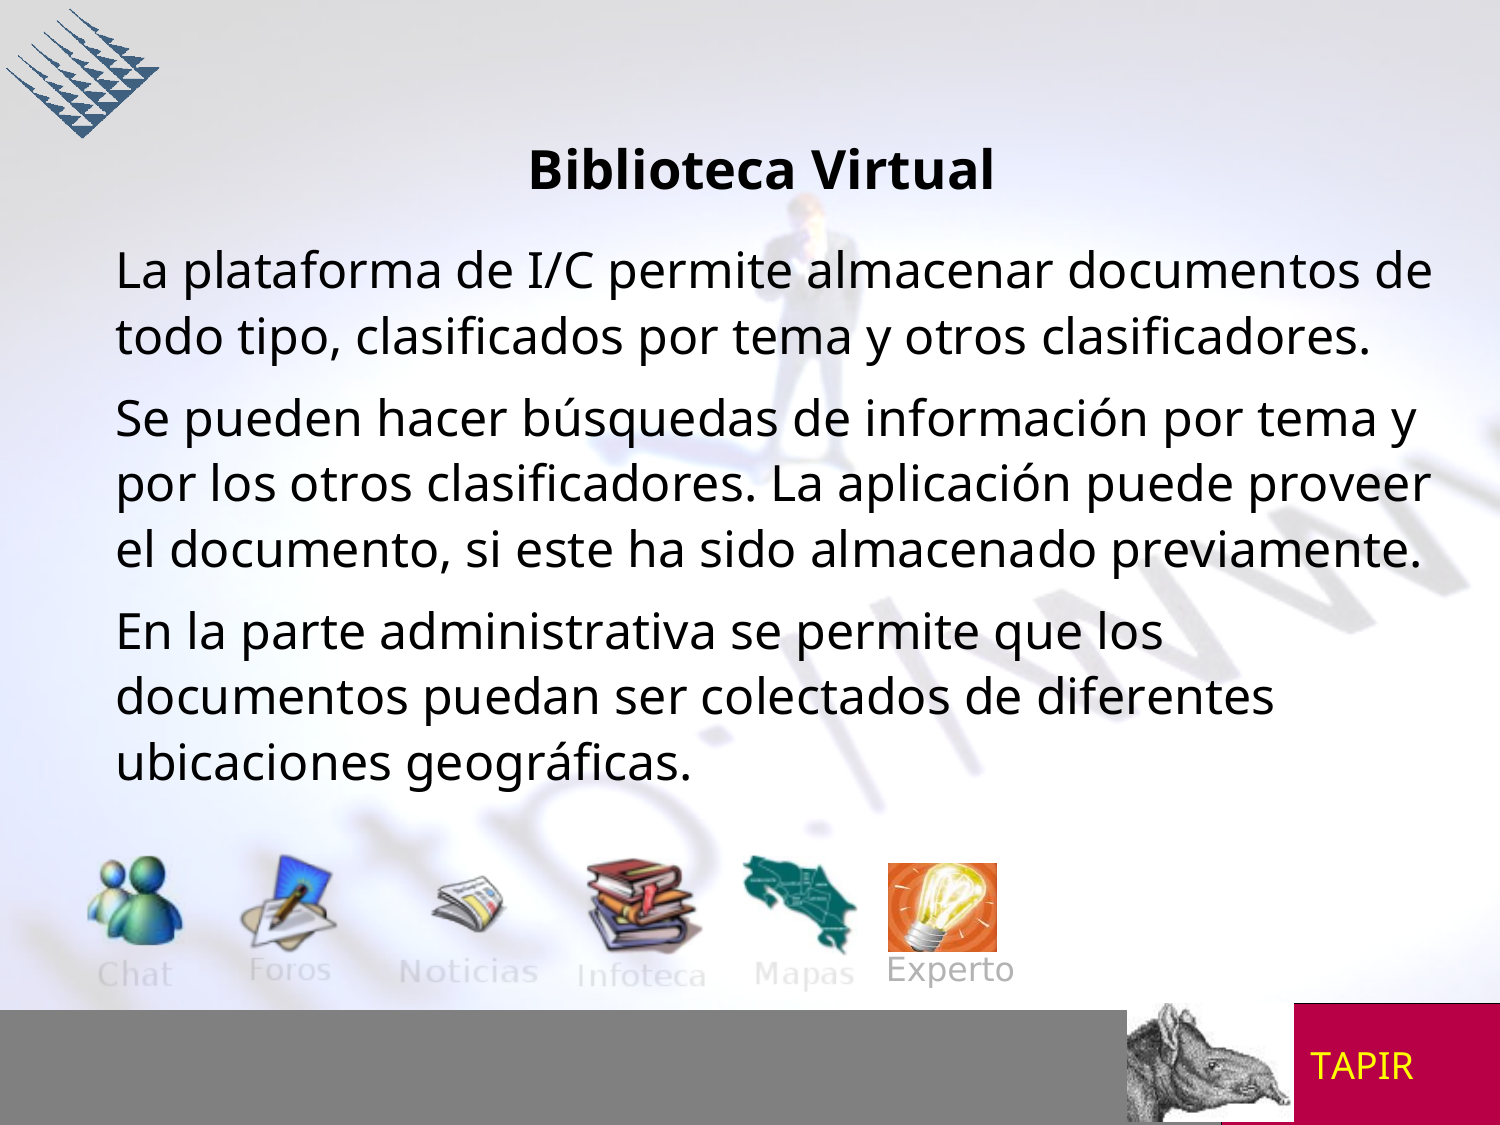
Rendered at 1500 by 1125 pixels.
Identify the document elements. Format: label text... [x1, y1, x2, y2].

picture [564, 851, 719, 1000]
list La plataforma de I/C permite almacenar documentos de todo tipo, clasificados por tema y otros clasificadores. Se pueden hacer búsquedas de información por tema y por los otros clasificadores. La aplicación puede proveer el documento, si este ha sido almacenado previamente. En la parte administrativa se permite que los documentos puedan ser colectados de diferentes ubicaciones geográficas. [59, 236, 1460, 920]
title Biblioteca Virtual [62, 45, 1463, 293]
picture [59, 840, 361, 1003]
text_box TAPIR [1221, 1003, 1500, 1125]
picture [888, 863, 997, 952]
picture [1127, 1003, 1294, 1123]
picture [0, 0, 163, 144]
text_box Experto [885, 951, 1034, 991]
picture [382, 851, 553, 1004]
picture [726, 850, 879, 1002]
